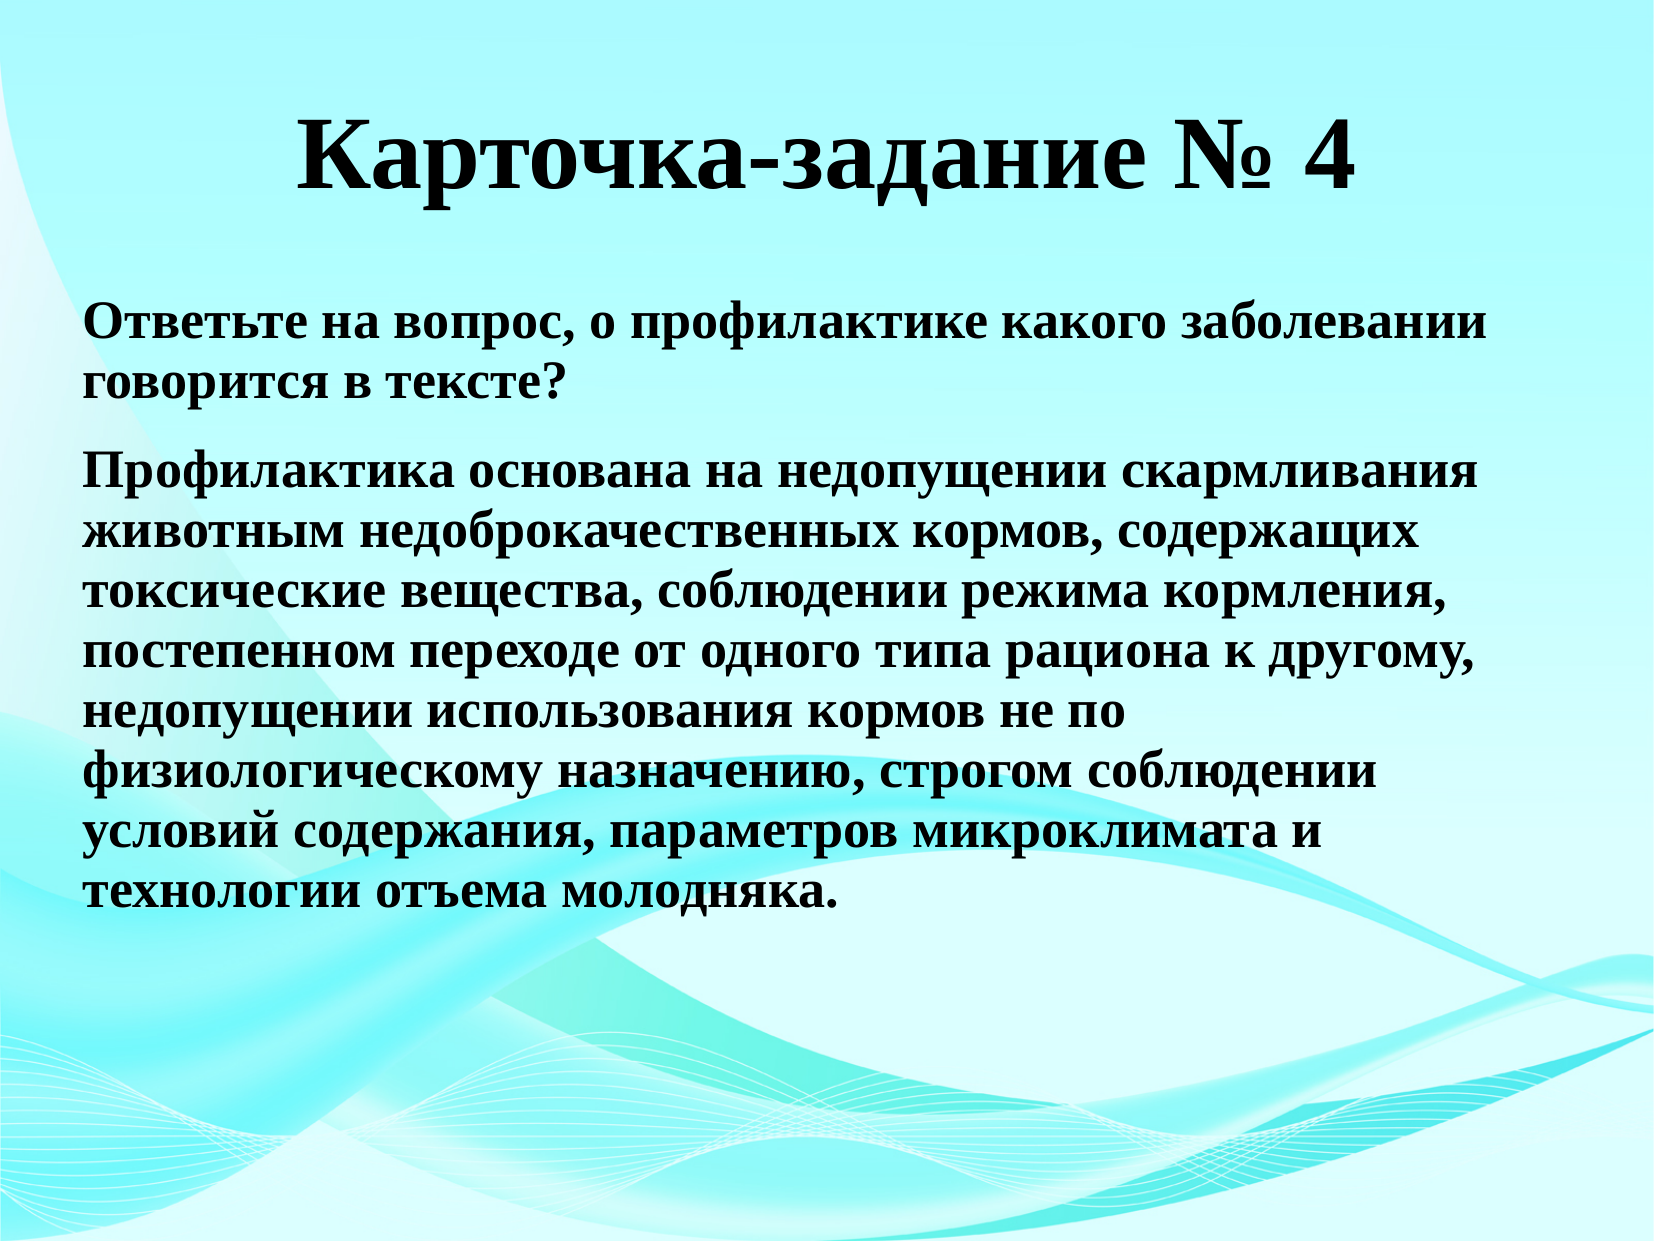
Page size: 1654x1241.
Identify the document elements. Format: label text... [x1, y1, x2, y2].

picture [0, 0, 1654, 1241]
list Ответьте на вопрос, о профилактике какого заболевании говорится в тексте? Профилактика основана на недопущении скармливания животным недоброкачественных кормов, содержащих токсические вещества, соблюдении режима кормления, постепенном переходе от одного типа рациона к другому, недопущении использования кормов не по физиологическому назначению, строгом соблюдении условий содержания, параметров микроклимата и технологии отъема молодняка. [82, 290, 1571, 1109]
title Карточка-задание № 4 [82, 49, 1571, 257]
